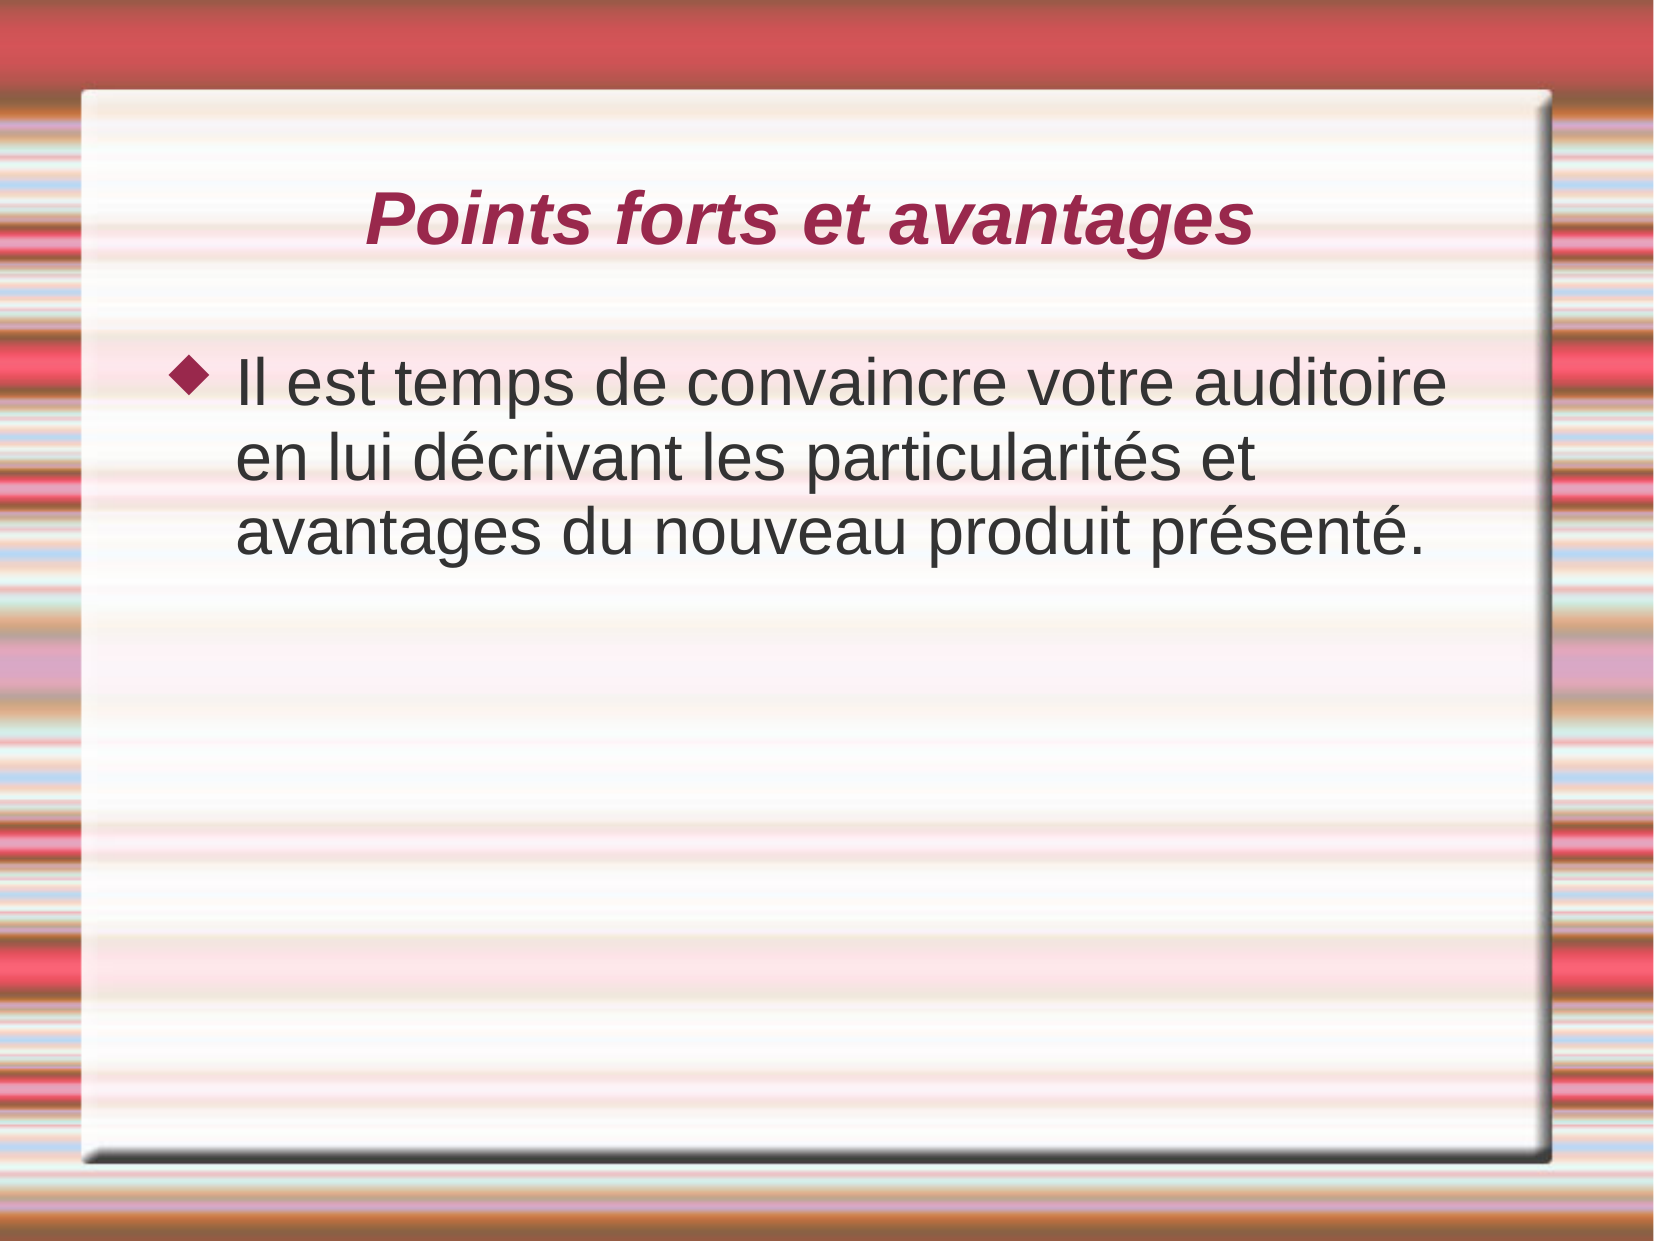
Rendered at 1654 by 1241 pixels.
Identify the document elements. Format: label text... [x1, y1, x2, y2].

list Il est temps de convaincre votre auditoire en lui décrivant les particularités et avantages du nouveau produit présenté. [152, 344, 1534, 1127]
title Points forts et avantages [88, 114, 1534, 322]
picture [0, 0, 1654, 1241]
